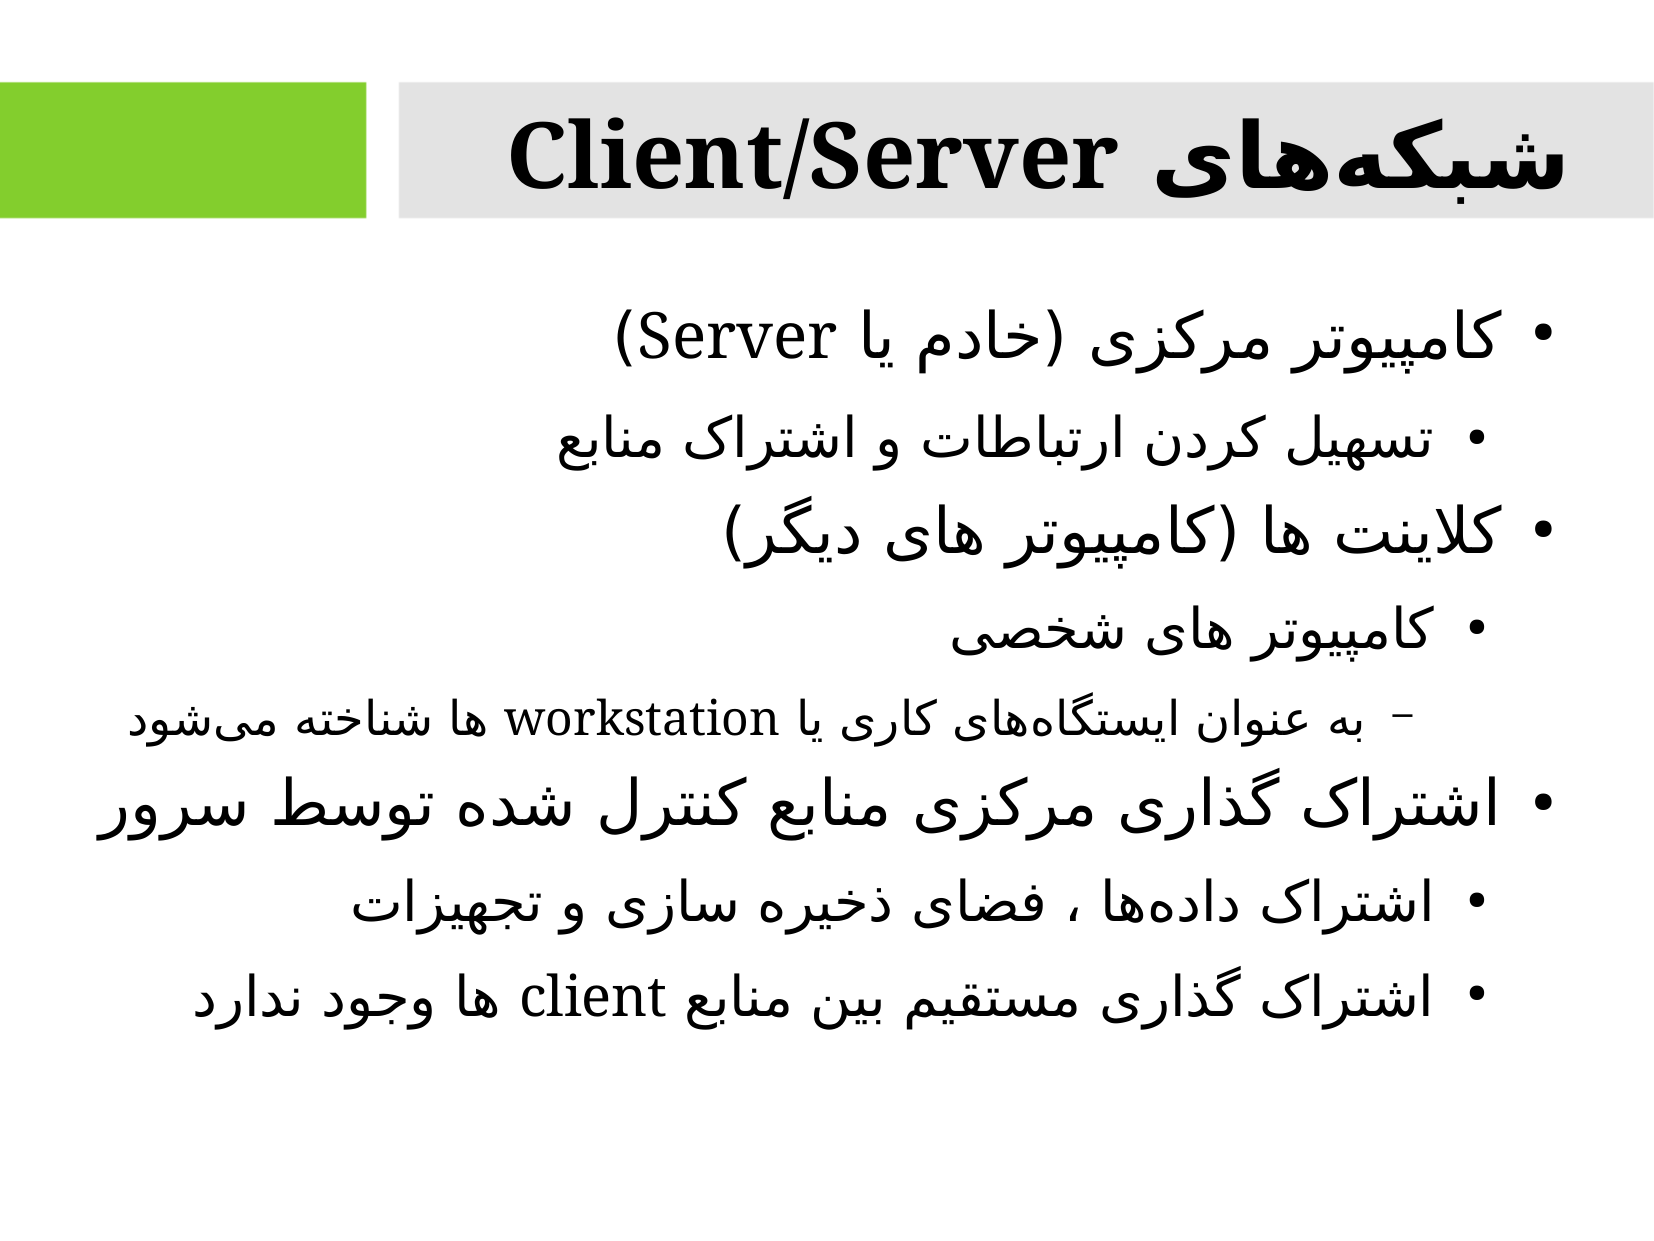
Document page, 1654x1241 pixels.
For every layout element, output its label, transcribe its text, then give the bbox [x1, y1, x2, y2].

picture [0, 0, 1654, 1241]
title شبکه‌های Client/Server [82, 49, 1571, 257]
list کامپیوتر مرکزی (خادم یا Server) تسهیل کردن ارتباطات و اشتراک منابع کلاینت ها (کامپیوتر های دیگر) کامپیوتر های شخصی به عنوان ایستگاه‌های کاری یا workstation ها شناخته می‌شود اشتراک گذاری مرکزی منابع کنترل شده توسط سرور اشتراک داده‌ها ، فضای ذخیره سازی و تجهیزات اشتراک گذاری مستقیم بین منابع client ها وجود ندارد [82, 290, 1571, 1109]
